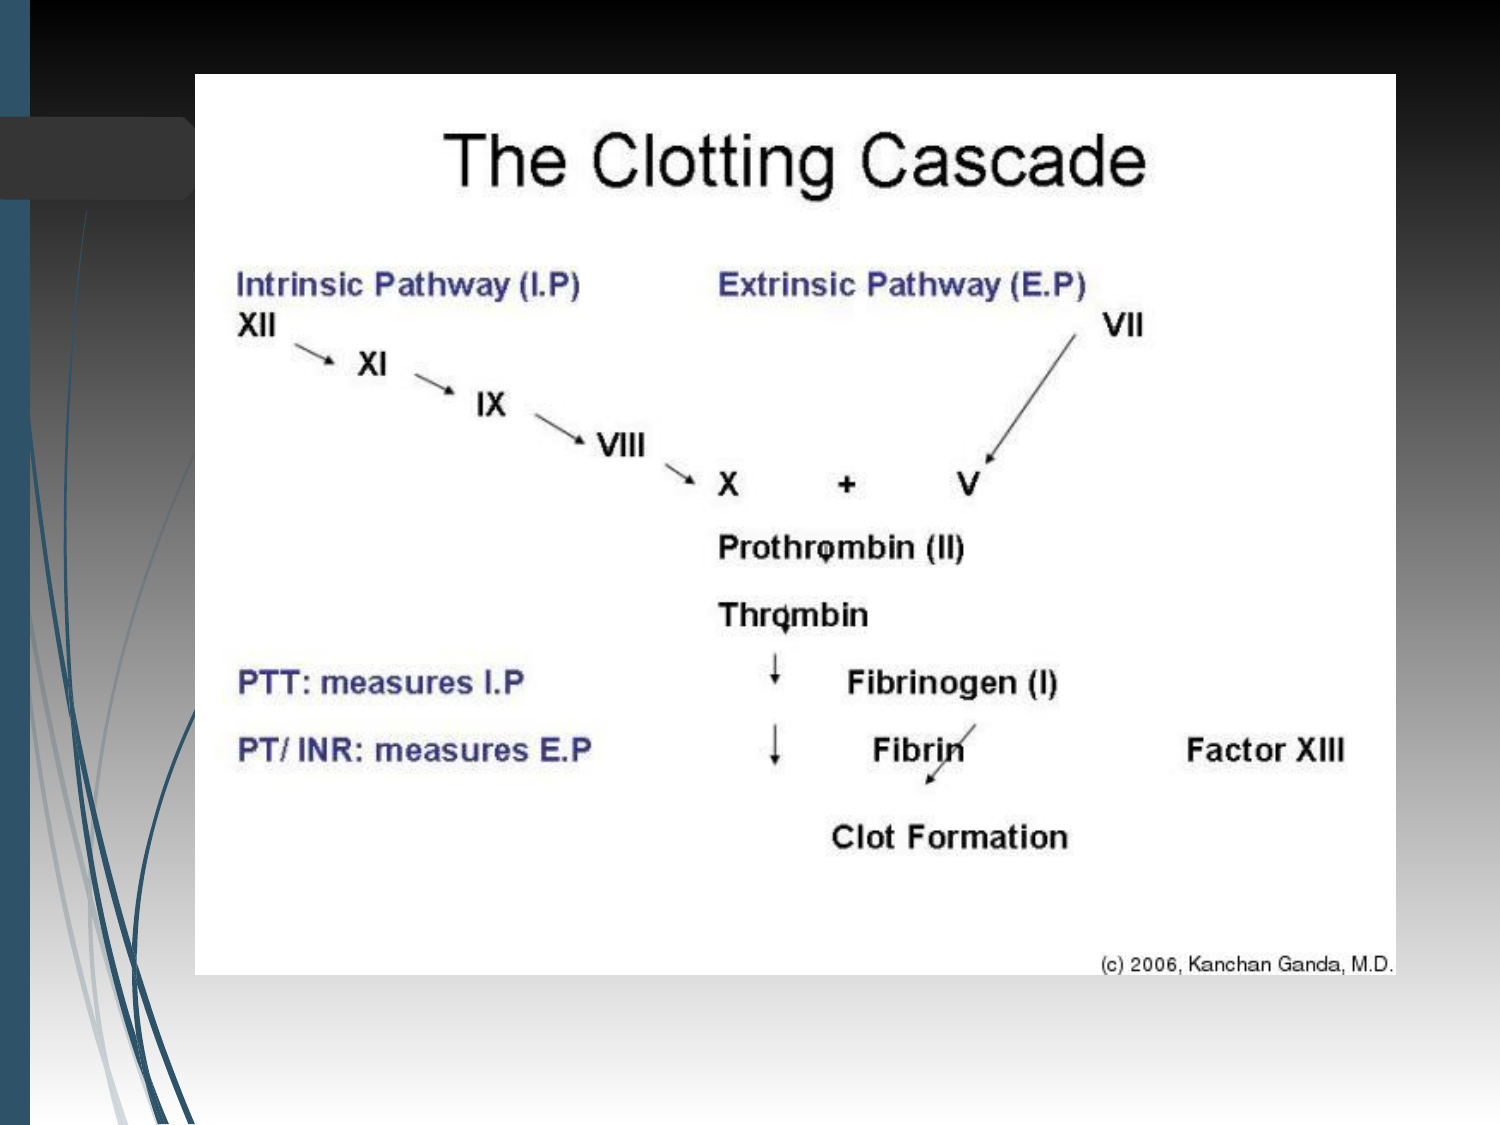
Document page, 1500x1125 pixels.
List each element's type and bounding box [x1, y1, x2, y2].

list [1396, 350, 1400, 970]
picture [195, 74, 1396, 975]
title [1396, 102, 1400, 313]
